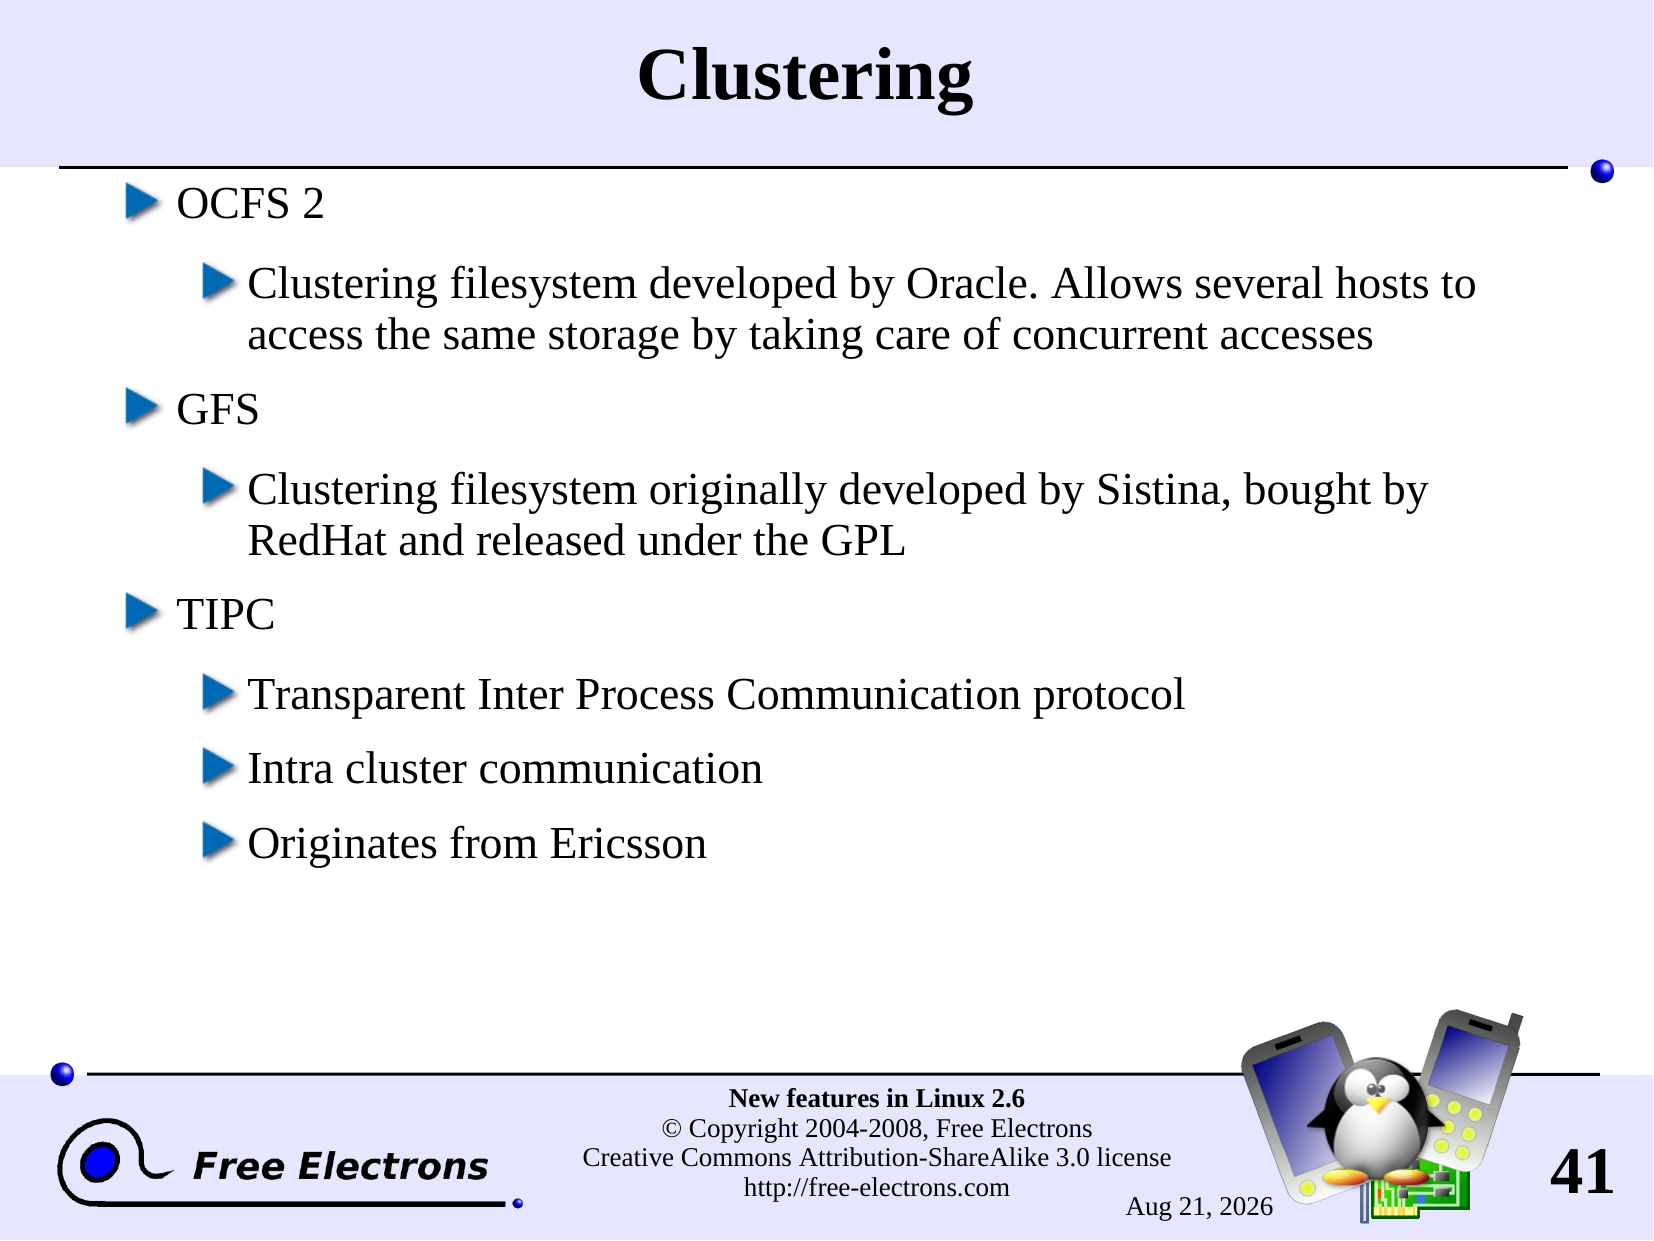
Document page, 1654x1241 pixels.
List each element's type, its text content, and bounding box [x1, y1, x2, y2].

list OCFS 2 Clustering filesystem developed by Oracle. Allows several hosts to access the same storage by taking care of concurrent accesses GFS Clustering filesystem originally developed by Sistina, bought by RedHat and released under the GPL TIPC Transparent Inter Process Communication protocol Intra cluster communication Originates from Ericsson [105, 177, 1518, 1028]
picture [50, 1107, 527, 1216]
picture [1225, 1007, 1538, 1241]
title Clustering [60, 25, 1551, 124]
